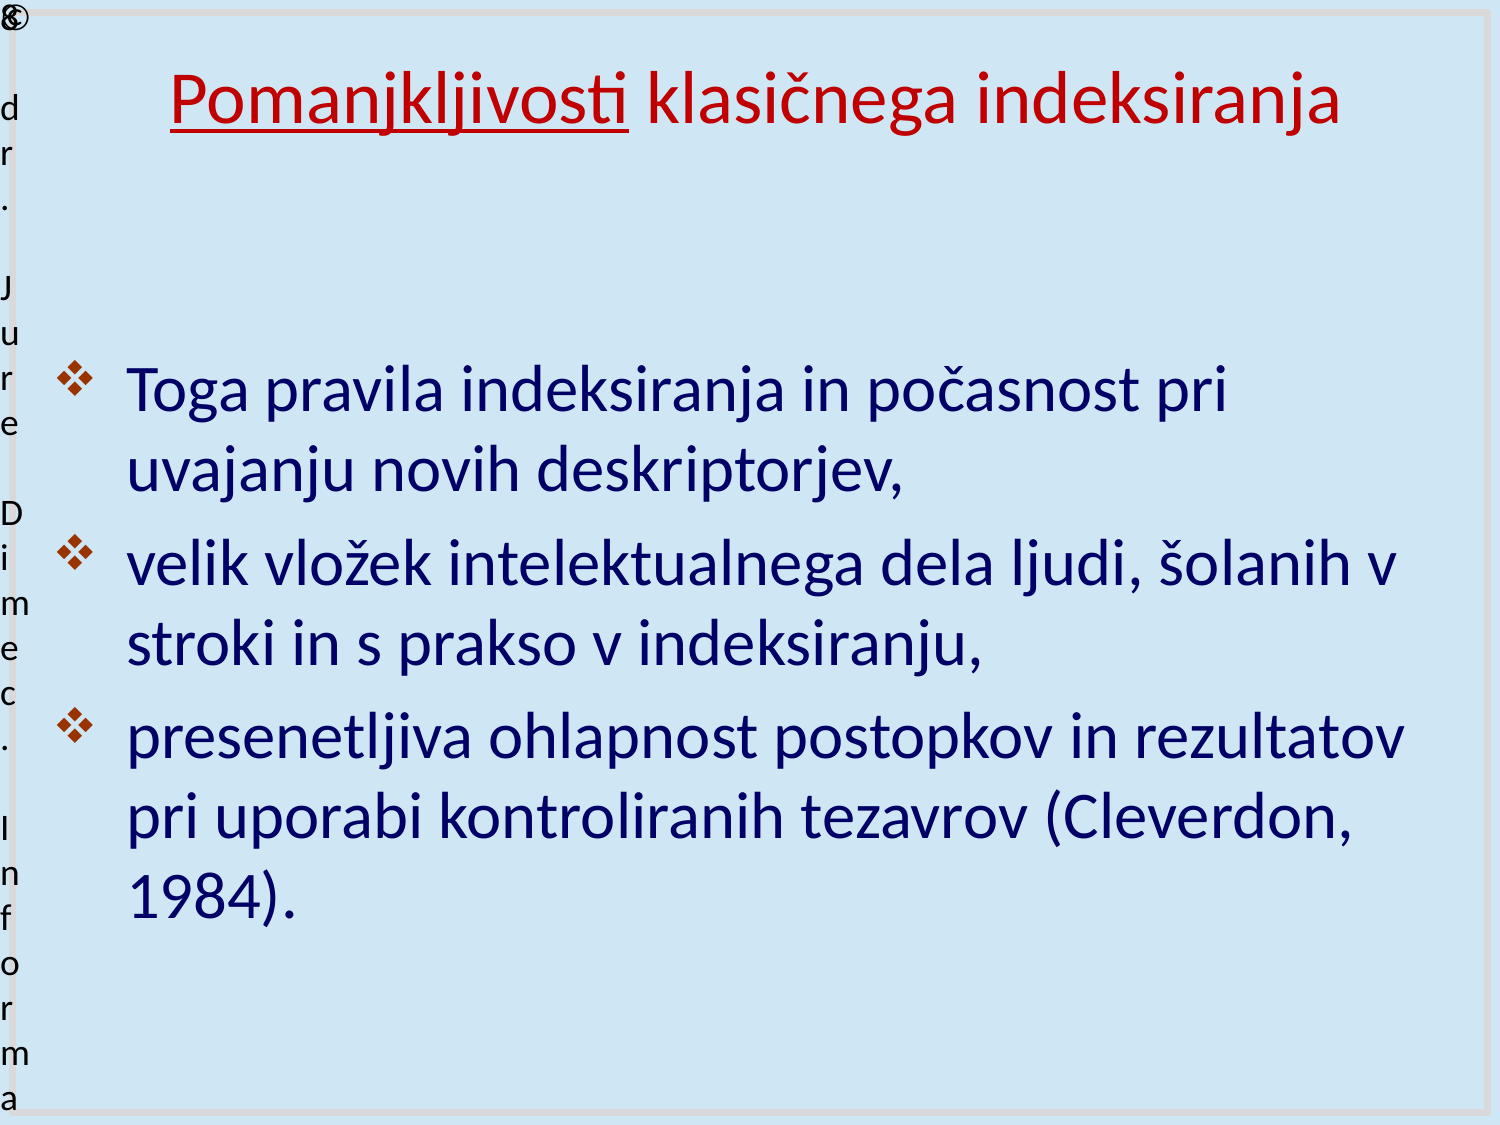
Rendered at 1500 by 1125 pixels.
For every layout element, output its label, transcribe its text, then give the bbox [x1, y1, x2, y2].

list Toga pravila indeksiranja in počasnost pri uvajanju novih deskriptorjev, velik vložek intelektualnega dela ljudi, šolanih v stroki in s prakso v indeksiranju, presenetljiva ohlapnost postopkov in rezultatov pri uporabi kontroliranih tezavrov (Cleverdon, 1984). [37, 337, 1475, 1050]
title Pomanjkljivosti klasičnega indeksiranja [37, 37, 1475, 150]
